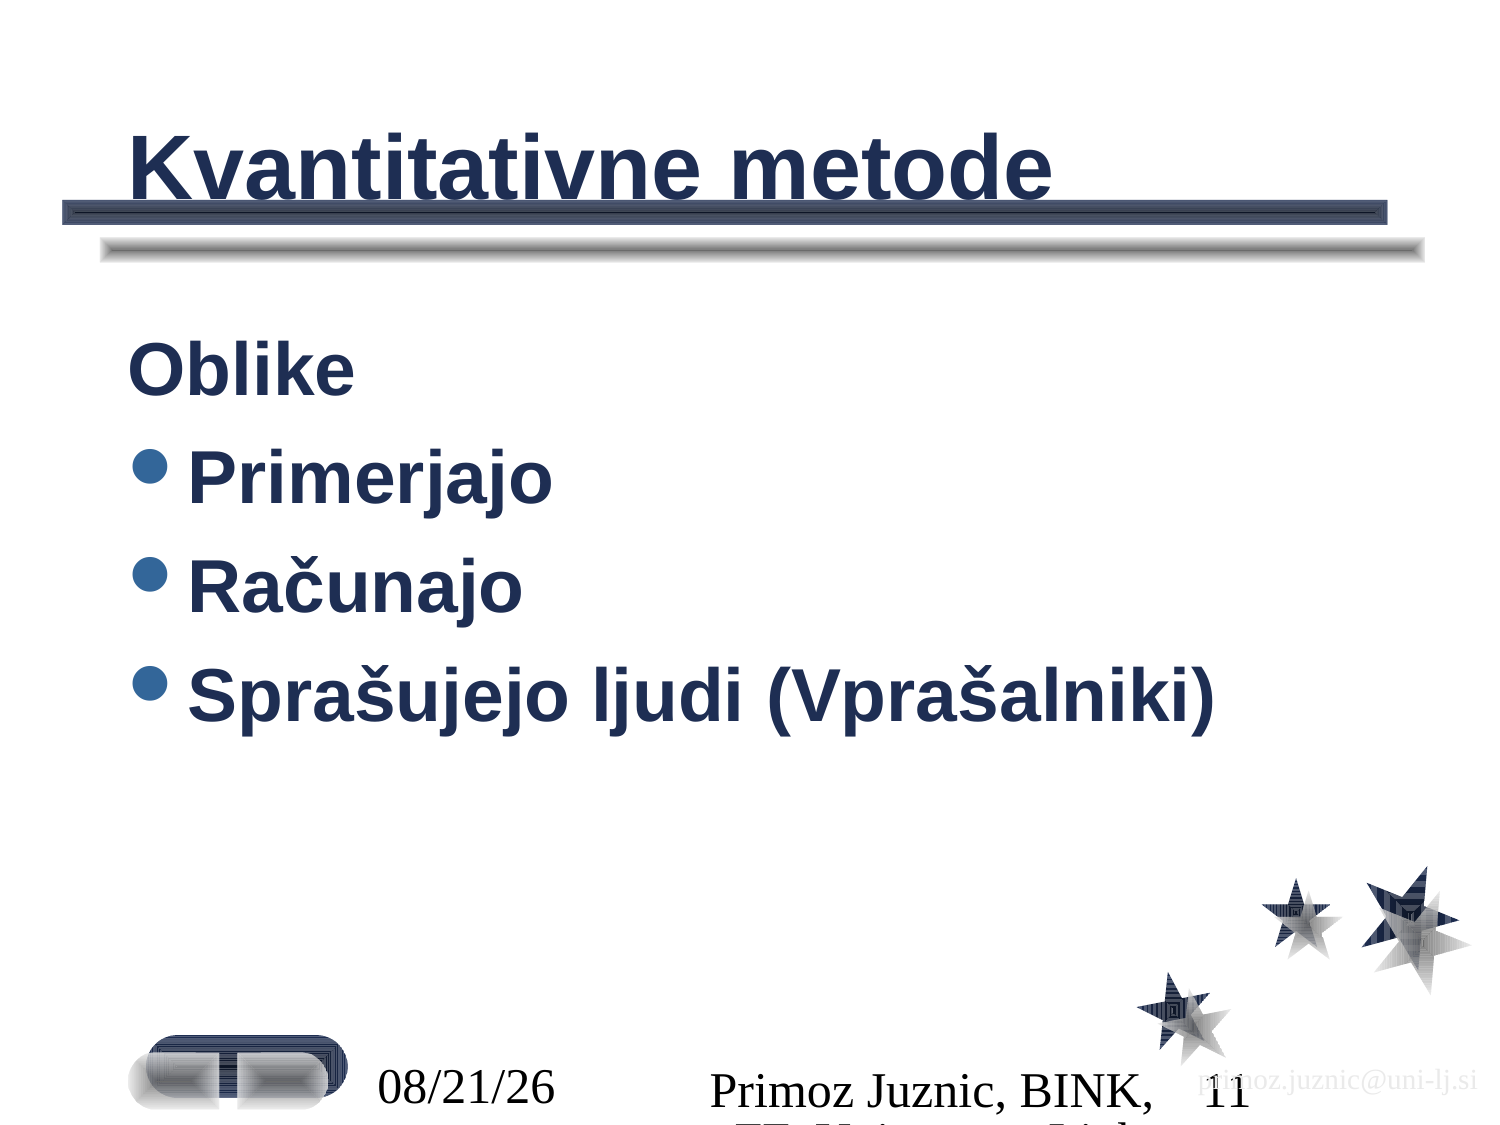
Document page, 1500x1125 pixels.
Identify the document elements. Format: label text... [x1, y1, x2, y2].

title Kvantitativne metode [112, 37, 1388, 225]
list Oblike Primerjajo Računajo Sprašujejo ljudi (Vprašalniki) [112, 312, 1388, 988]
